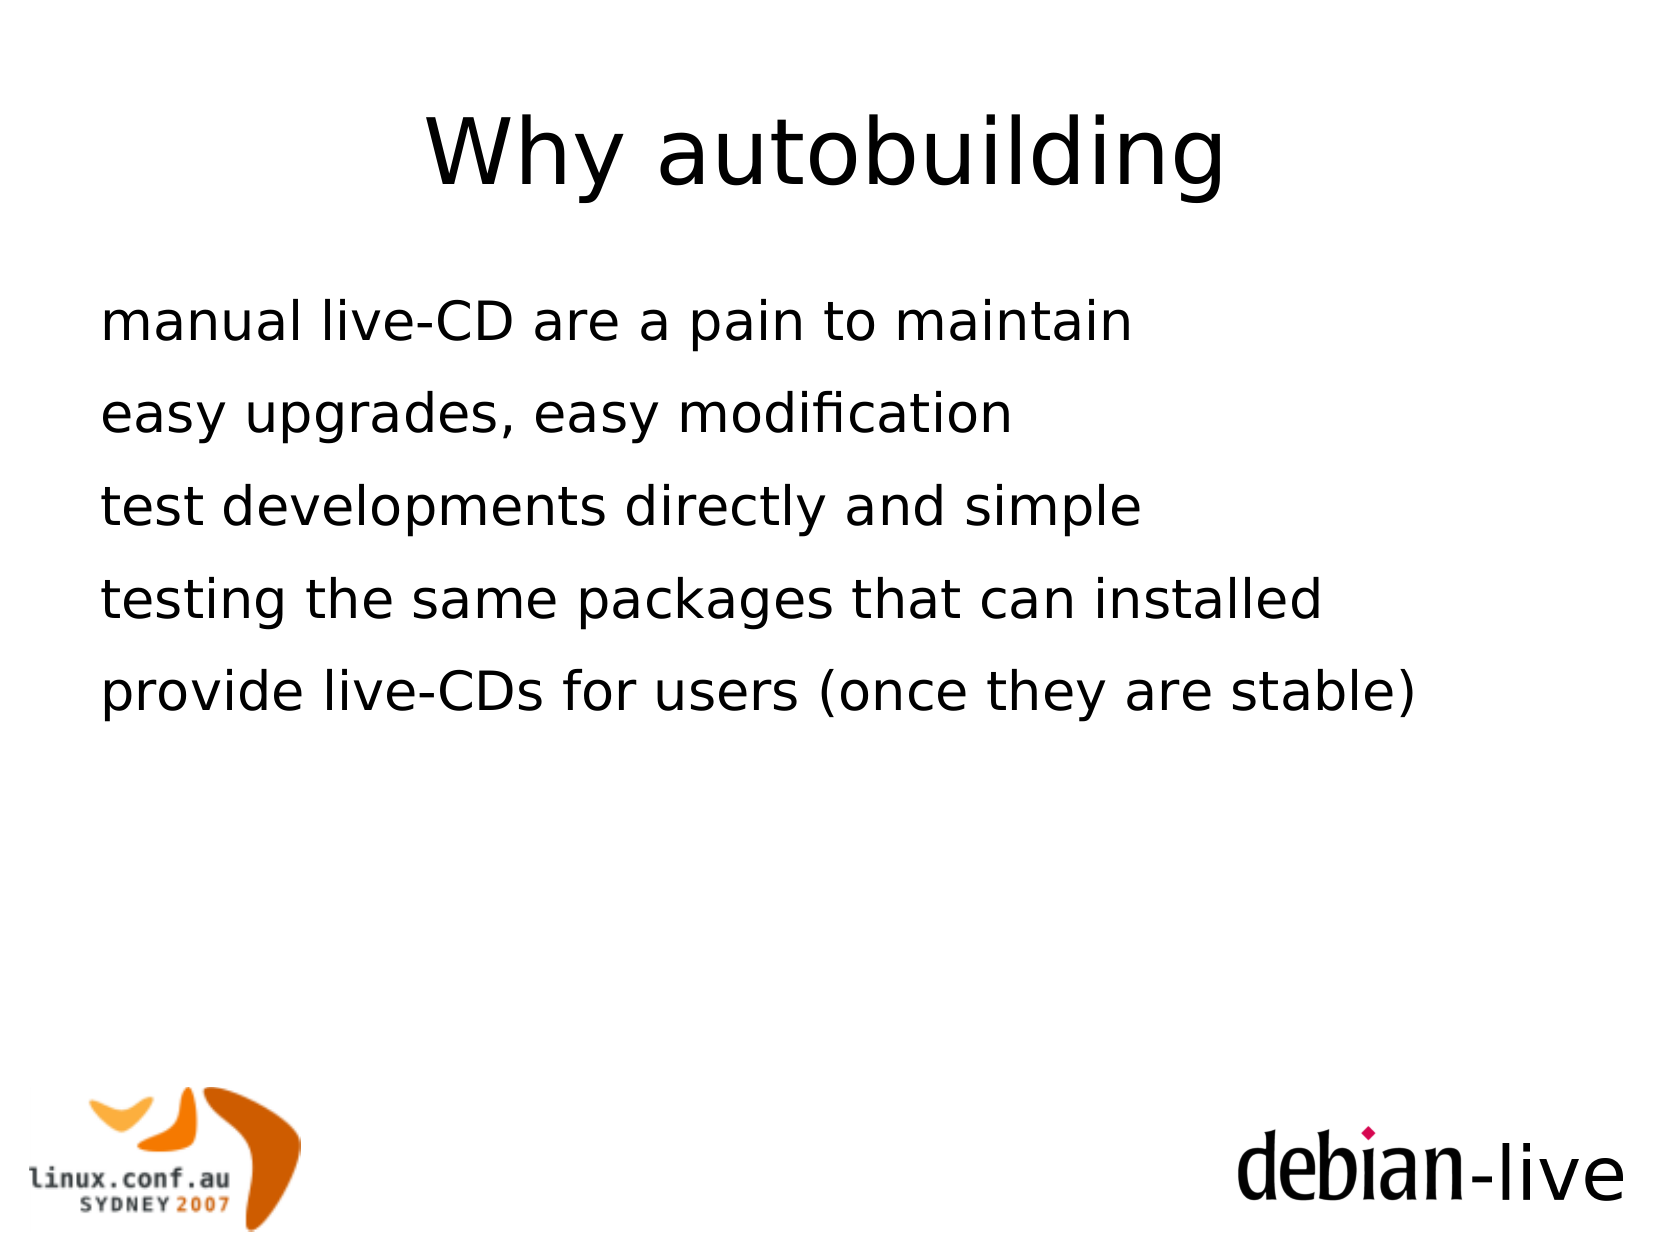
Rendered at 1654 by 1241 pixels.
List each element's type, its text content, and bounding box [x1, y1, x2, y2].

list manual live-CD are a pain to maintain easy upgrades, easy modification test developments directly and simple testing the same packages that can installed provide live-CDs for users (once they are stable) [82, 290, 1571, 1109]
picture [1237, 1125, 1623, 1201]
title Why autobuilding [82, 49, 1571, 257]
picture [29, 1087, 301, 1232]
